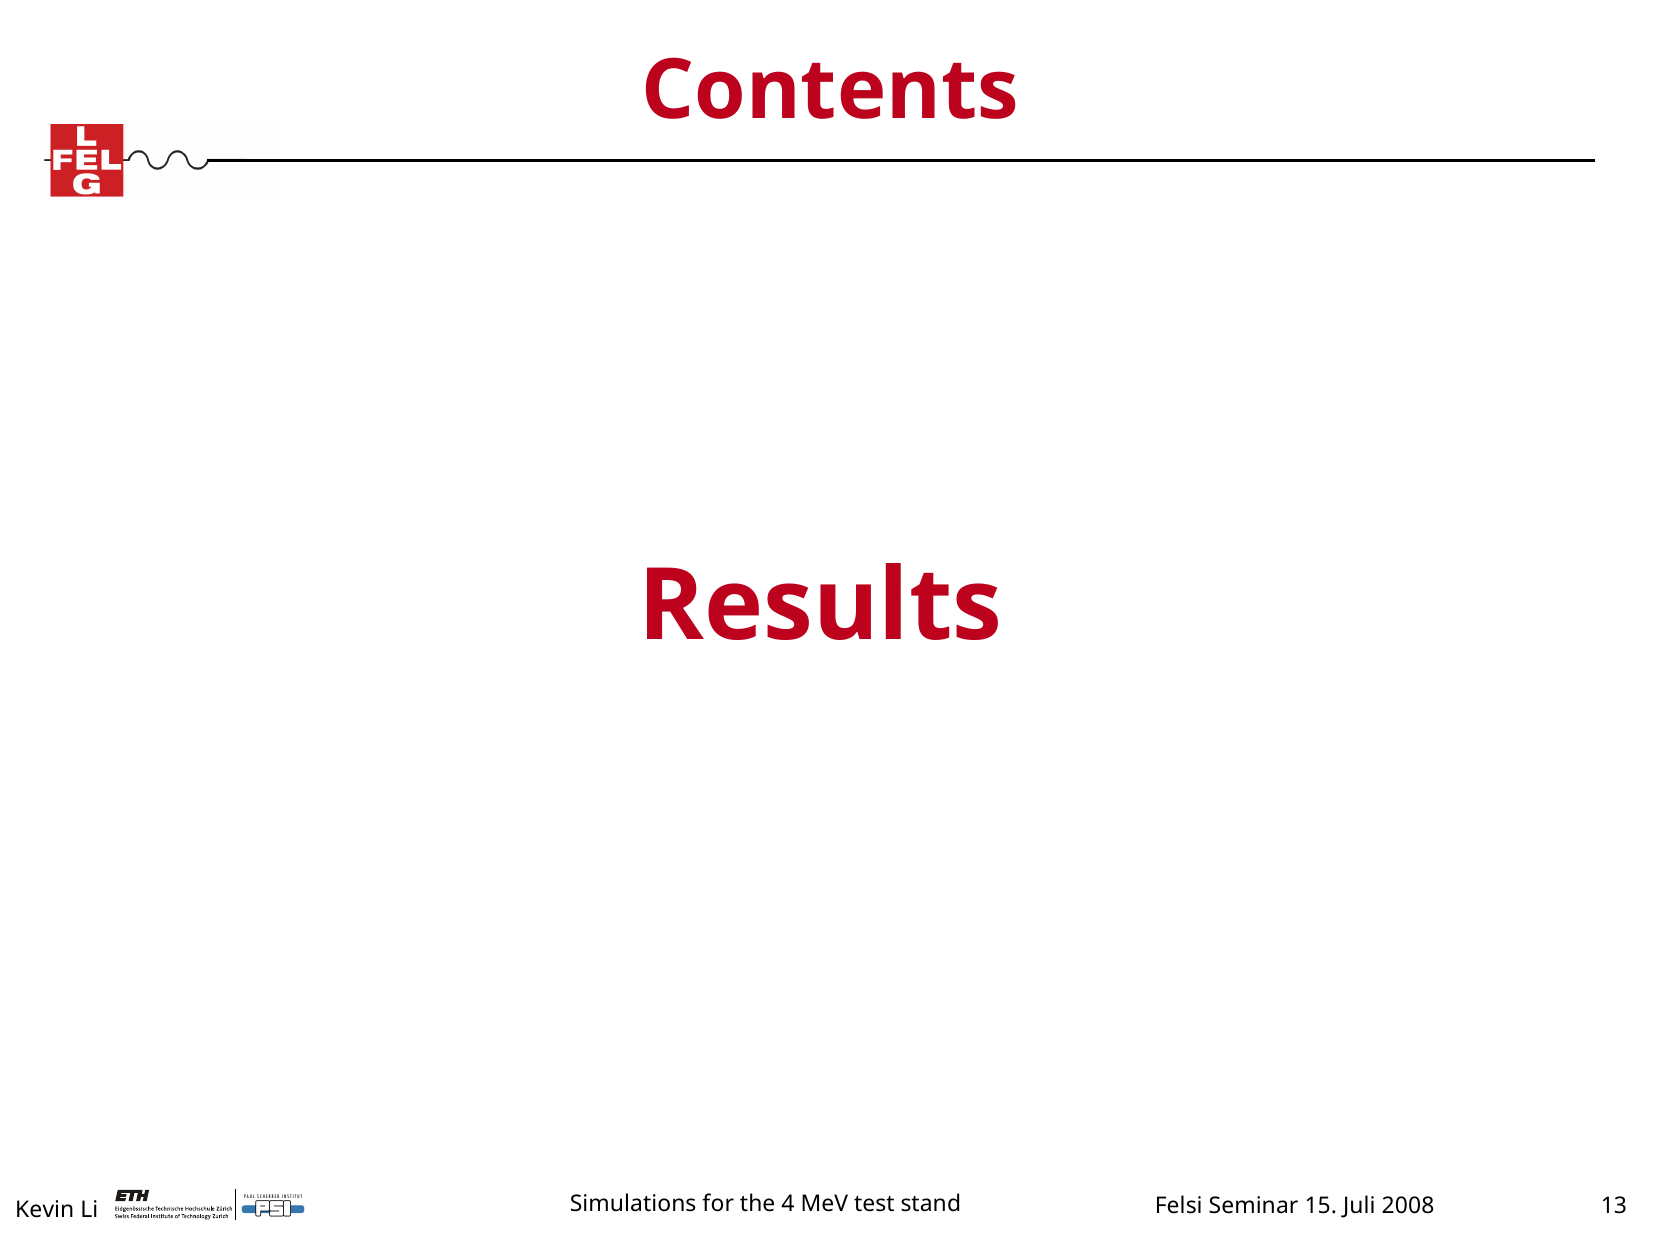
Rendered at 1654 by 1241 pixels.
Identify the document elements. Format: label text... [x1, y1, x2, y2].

title Contents [124, 17, 1537, 156]
title Results [115, 531, 1527, 670]
picture [238, 1189, 308, 1220]
picture [42, 118, 283, 202]
